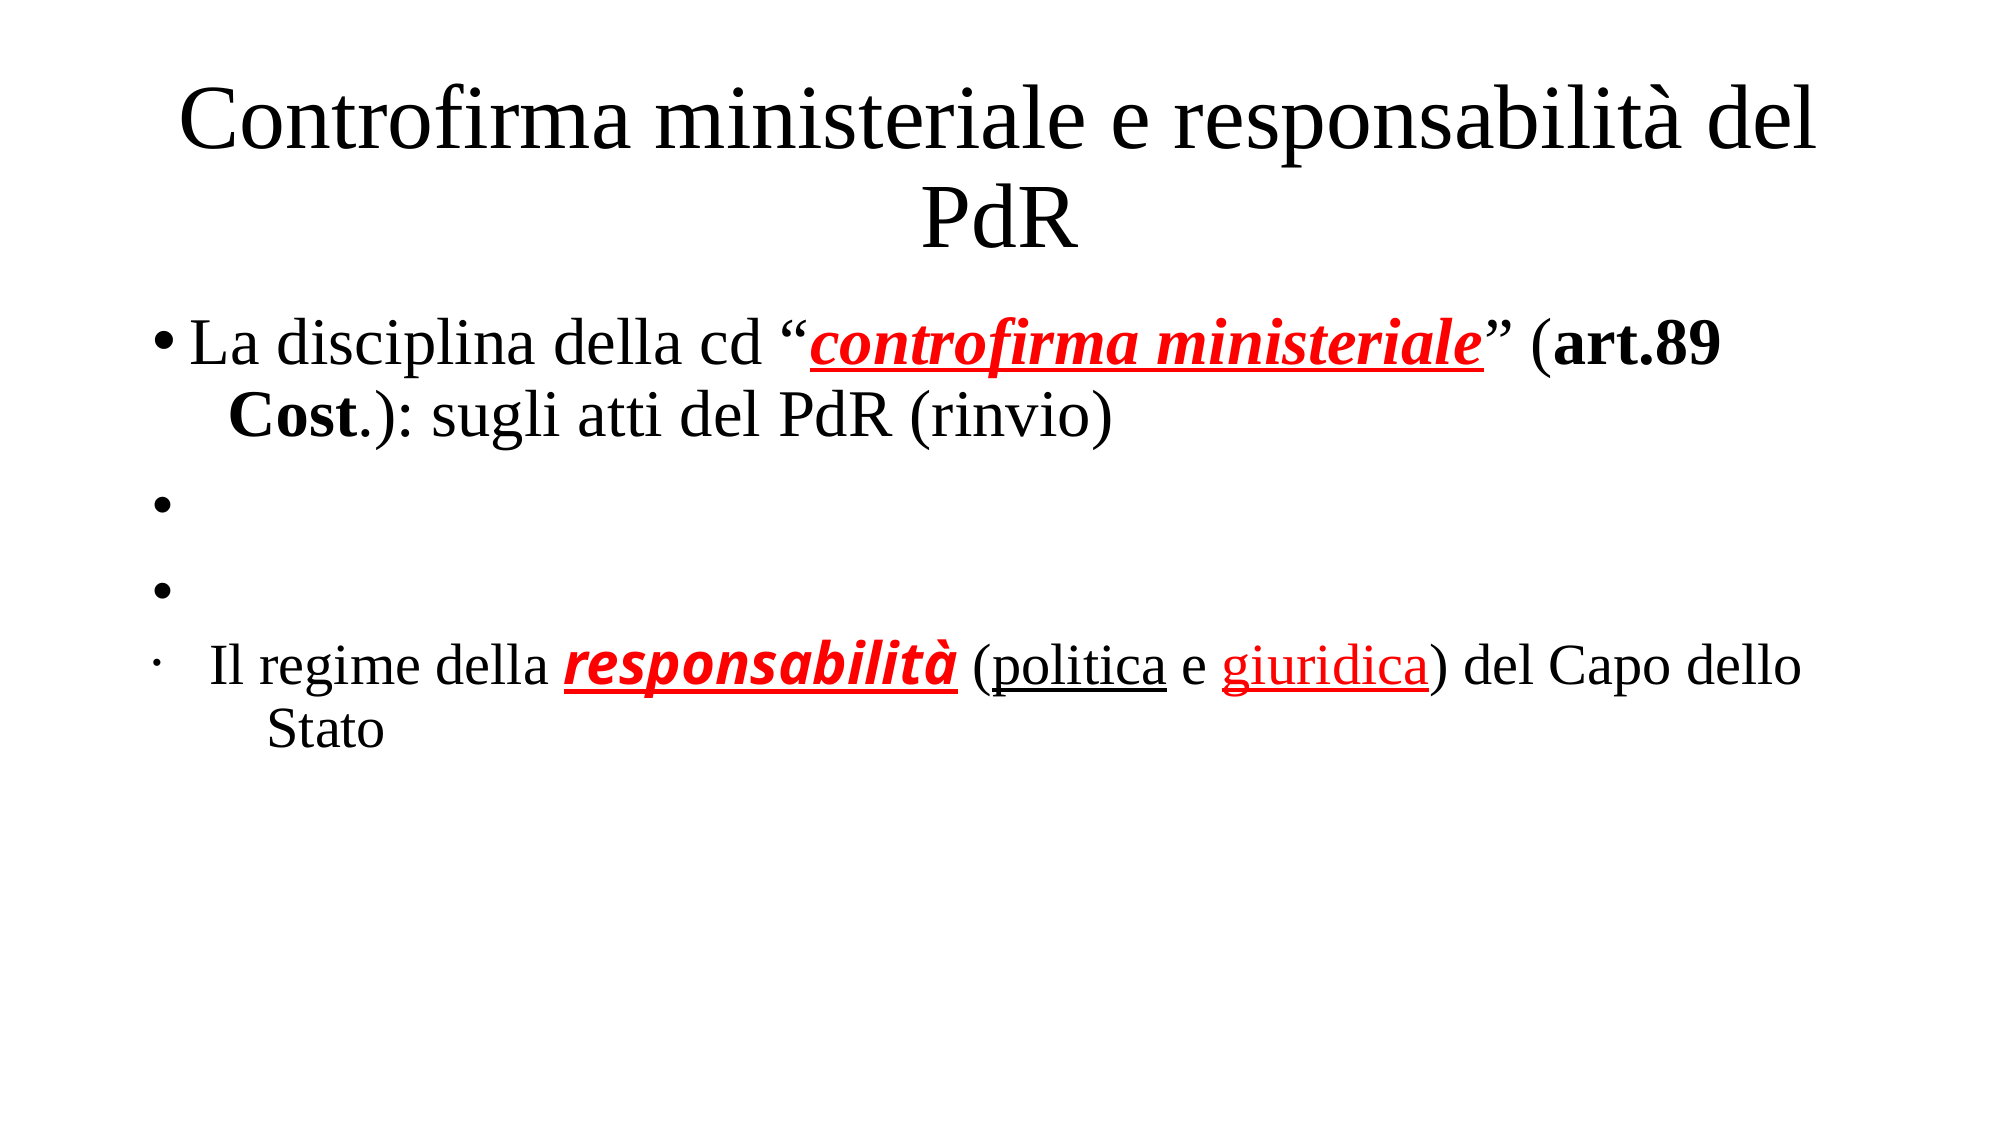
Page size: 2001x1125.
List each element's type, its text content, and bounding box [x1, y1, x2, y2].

list La disciplina della cd “controfirma ministeriale” (art.89 Cost.): sugli atti del PdR (rinvio) Il regime della responsabilità (politica e giuridica) del Capo dello Stato [137, 299, 1863, 1014]
title Controfirma ministeriale e responsabilità del PdR [137, 59, 1863, 278]
